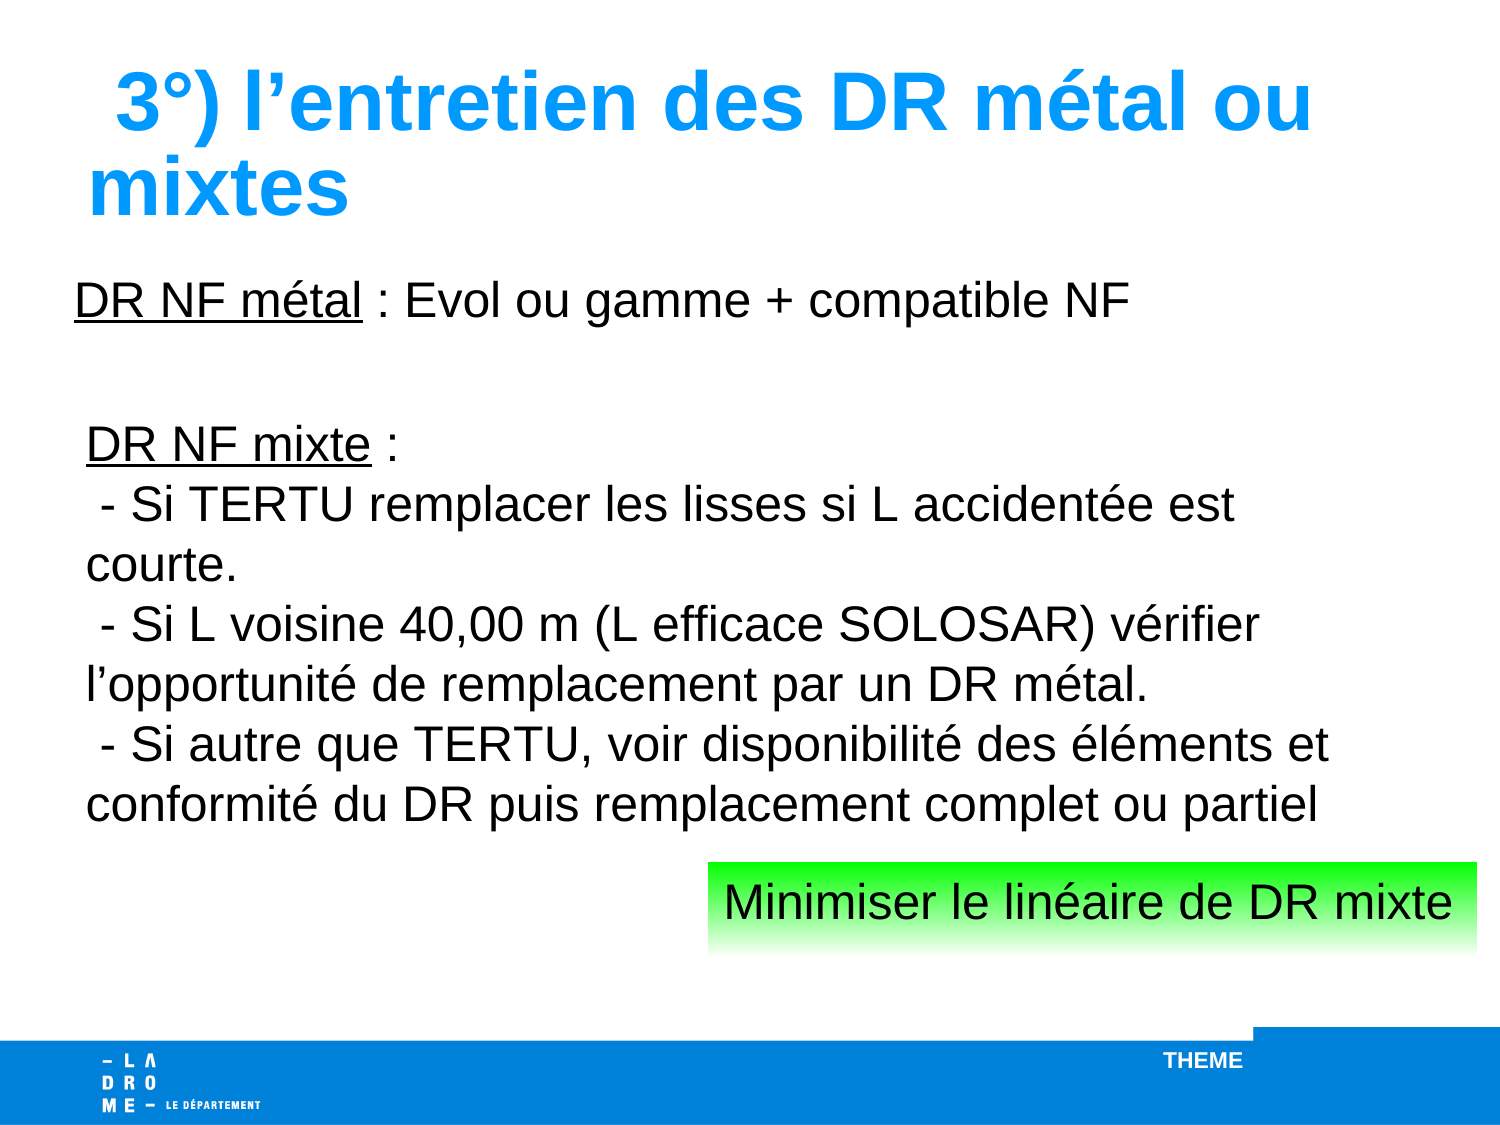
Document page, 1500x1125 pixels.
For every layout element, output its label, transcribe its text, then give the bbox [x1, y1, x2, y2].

title 3°) l’entretien des DR métal ou mixtes [87, 62, 1438, 248]
text_box Minimiser le linéaire de DR mixte [708, 862, 1477, 957]
text_box DR NF mixte : - Si TERTU remplacer les lisses si L accidentée est courte. - Si L voisine 40,00 m (L efficace SOLOSAR) vérifier l’opportunité de remplacement par un DR métal. - Si autre que TERTU, voir disponibilité des éléments et conformité du DR puis remplacement complet ou partiel [70, 403, 1359, 839]
picture [0, 1027, 1500, 1125]
text_box DR NF métal : Evol ou gamme + compatible NF [59, 259, 1430, 395]
